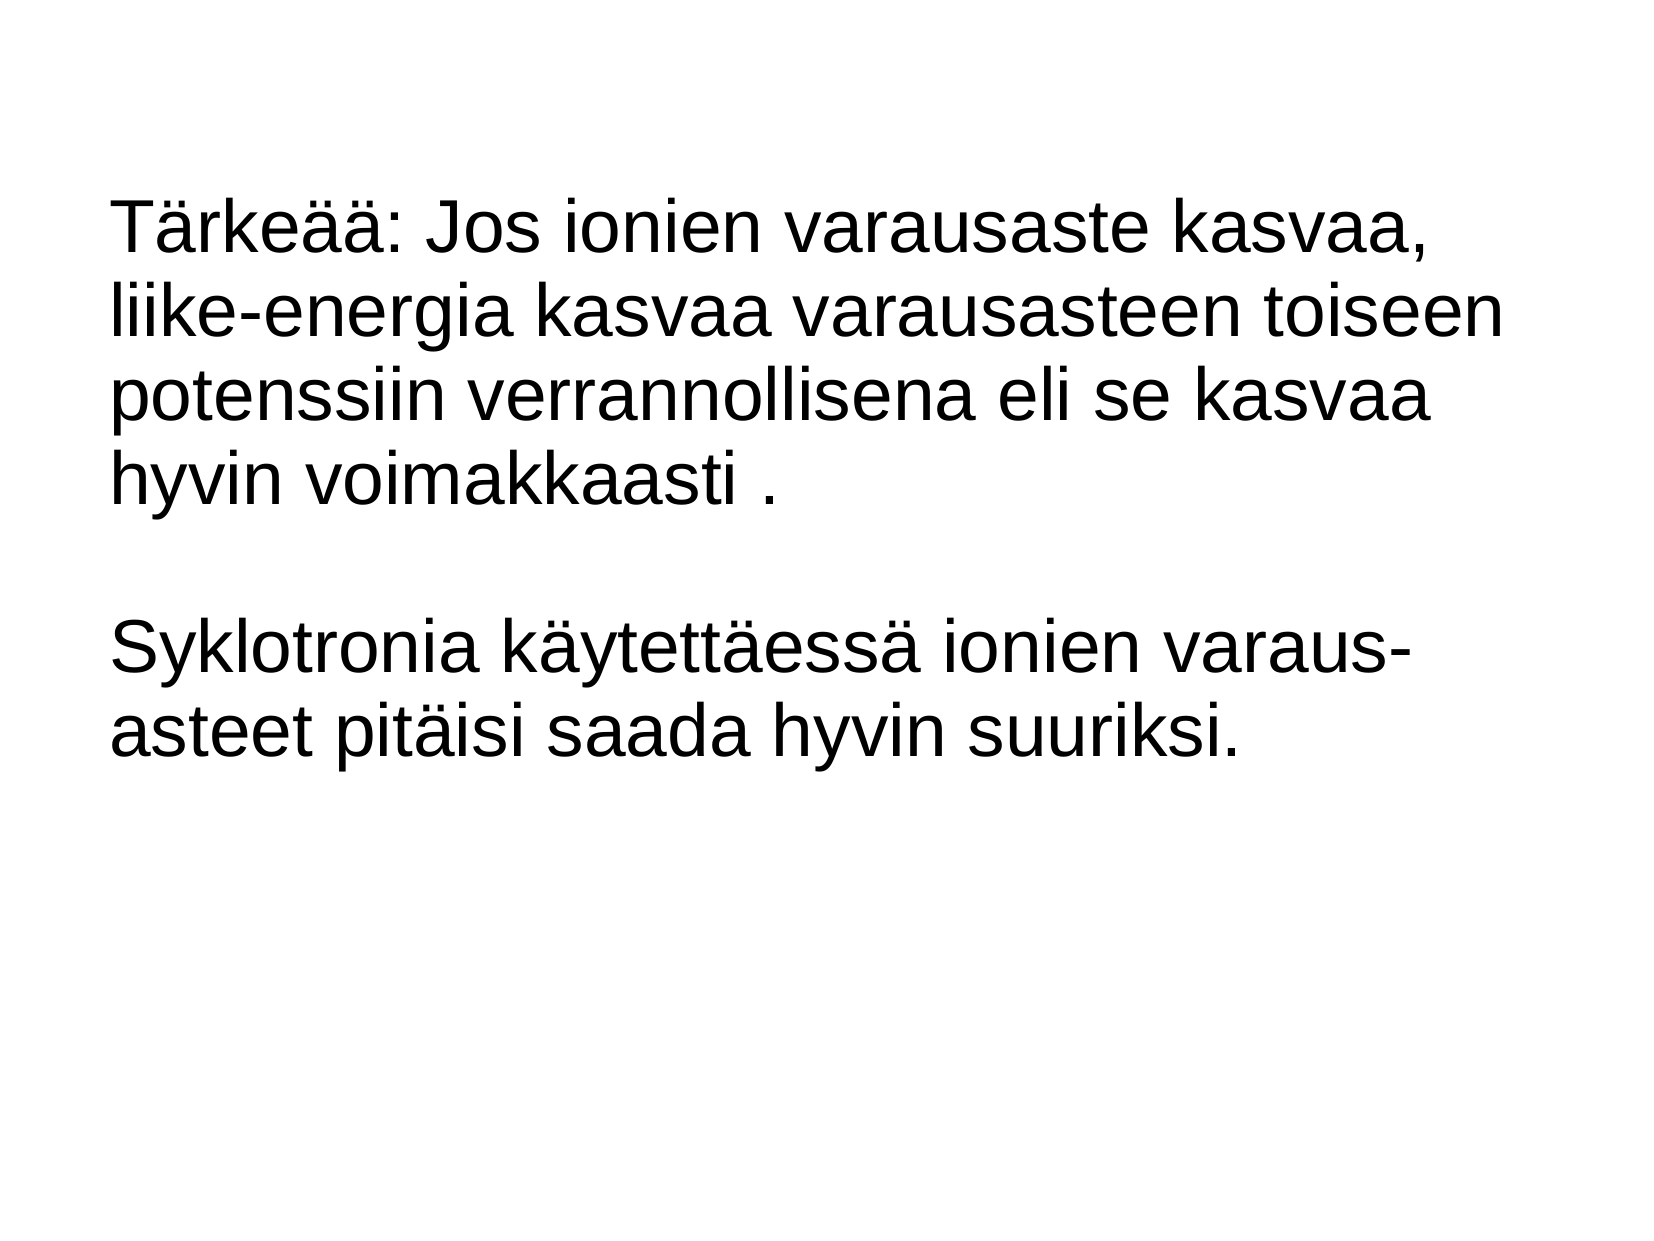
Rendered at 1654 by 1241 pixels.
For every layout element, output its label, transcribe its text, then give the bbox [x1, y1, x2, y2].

text_box Tärkeää: Jos ionien varausaste kasvaa, liike-energia kasvaa varausasteen toiseen potenssiin verrannollisena eli se kasvaa hyvin voimakkaasti . Syklotronia käytettäessä ionien varaus-asteet pitäisi saada hyvin suuriksi. [94, 177, 1536, 780]
